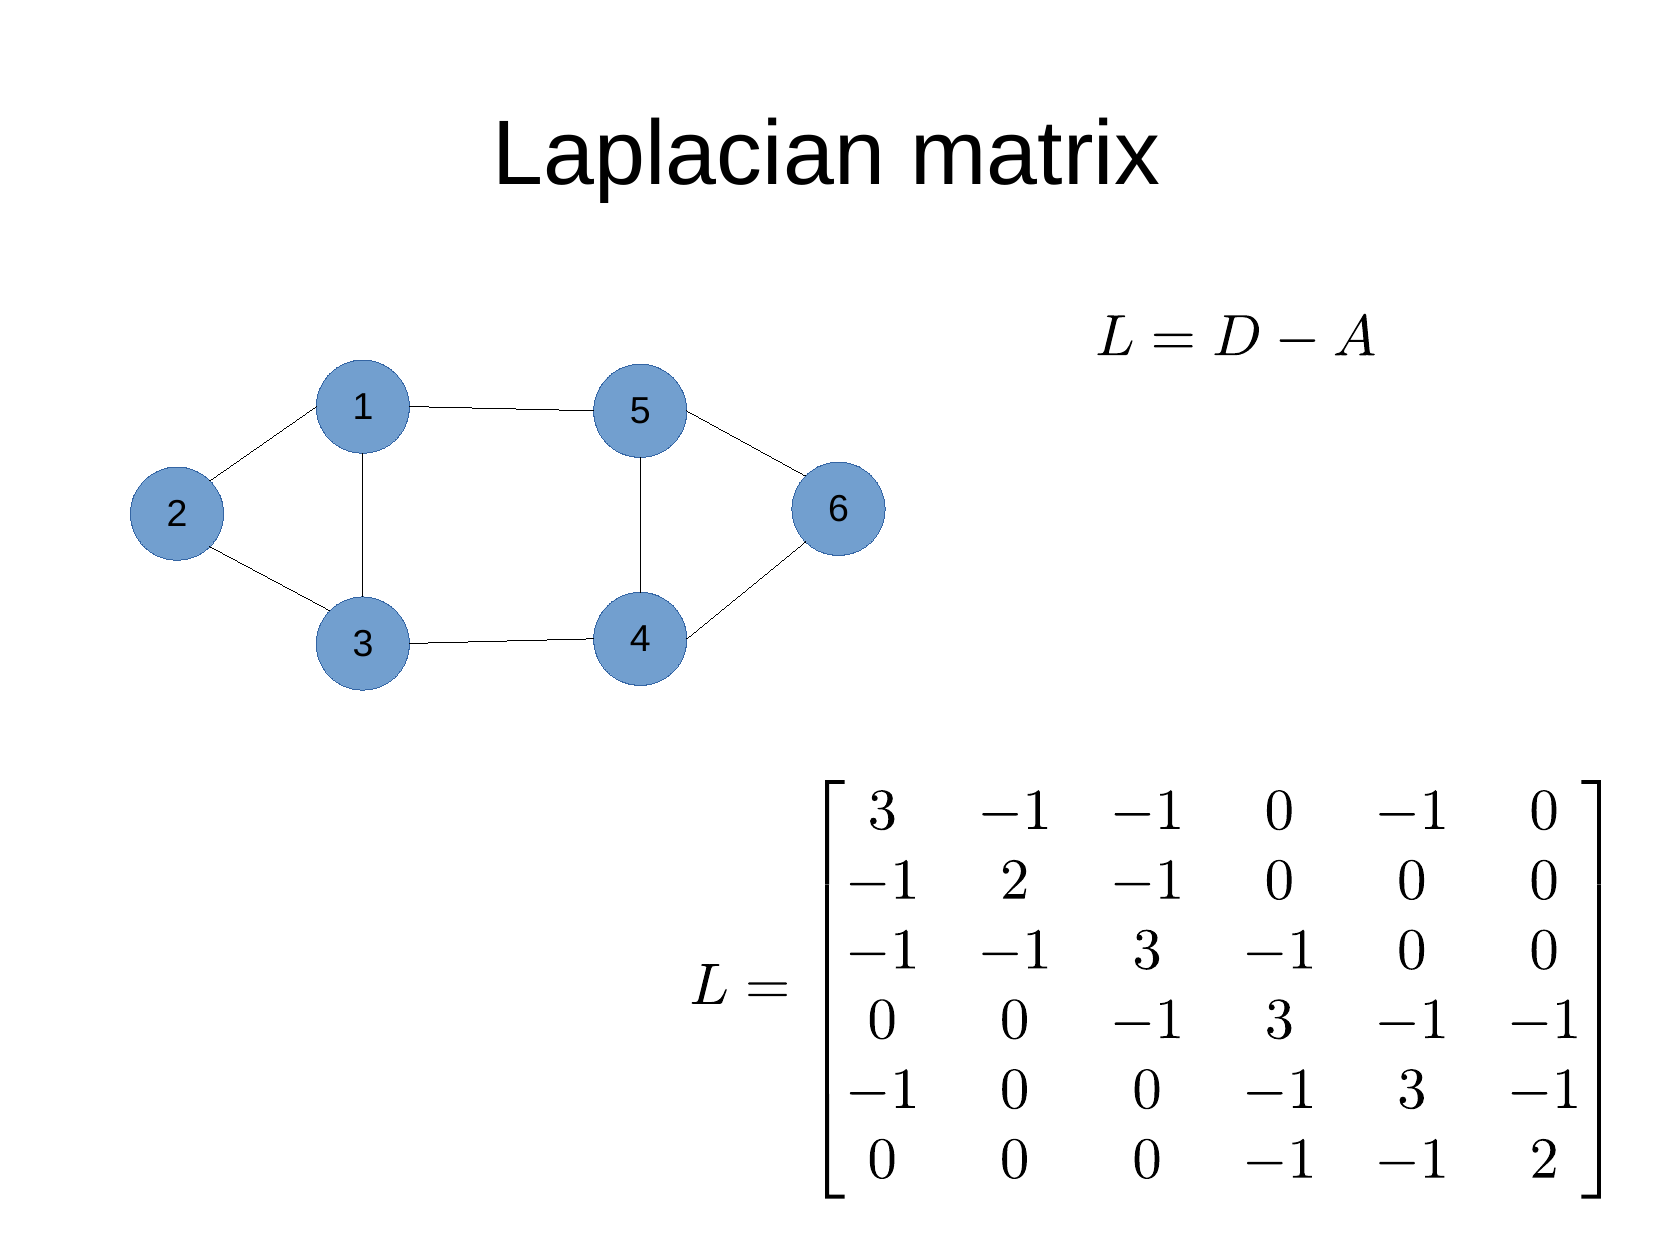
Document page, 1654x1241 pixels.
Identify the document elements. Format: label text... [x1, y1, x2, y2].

text_box 2 [130, 467, 224, 561]
text_box [689, 780, 1621, 1199]
text_box 4 [593, 592, 687, 686]
text_box 5 [593, 364, 687, 458]
text_box 6 [791, 462, 886, 556]
text_box [1095, 313, 1377, 361]
title Laplacian matrix [82, 49, 1571, 257]
text_box 3 [316, 596, 410, 691]
text_box 1 [316, 360, 410, 454]
